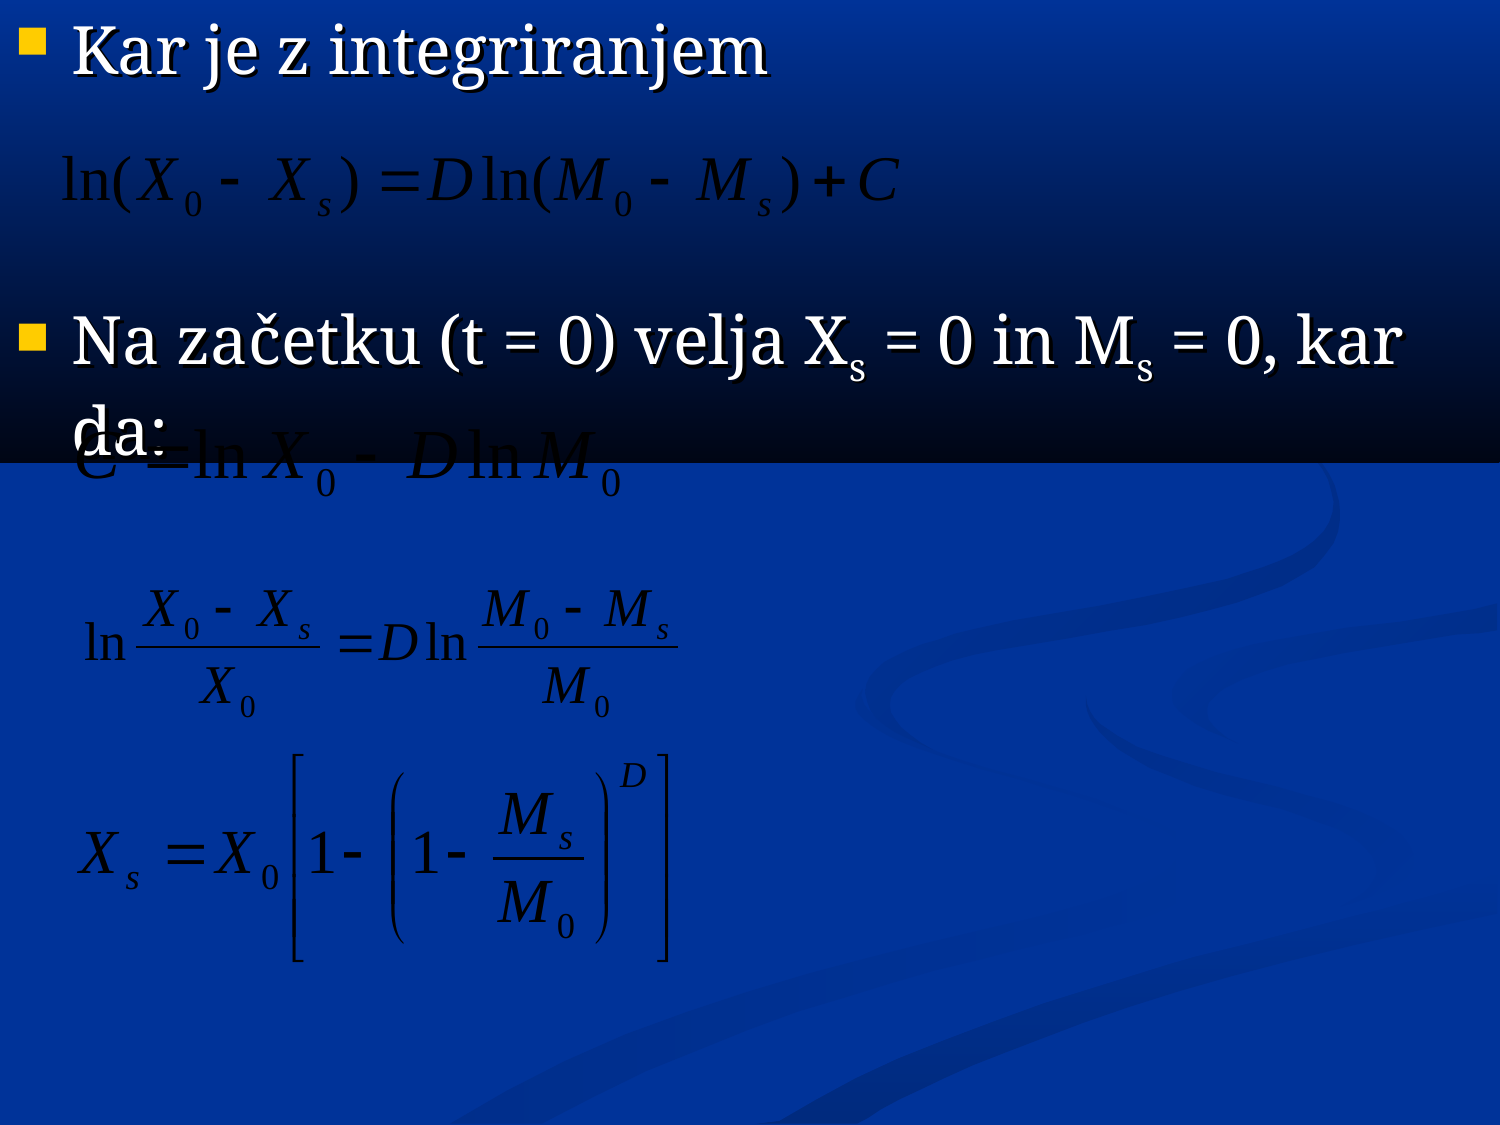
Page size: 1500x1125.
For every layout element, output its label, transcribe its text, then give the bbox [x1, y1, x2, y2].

chart [76, 574, 691, 729]
list Kar je z integriranjem Na začetku (t = 0) velja Xs = 0 in Ms = 0, kar da: [0, 0, 1500, 1125]
chart [53, 137, 916, 233]
chart [64, 408, 632, 515]
chart [64, 743, 691, 974]
